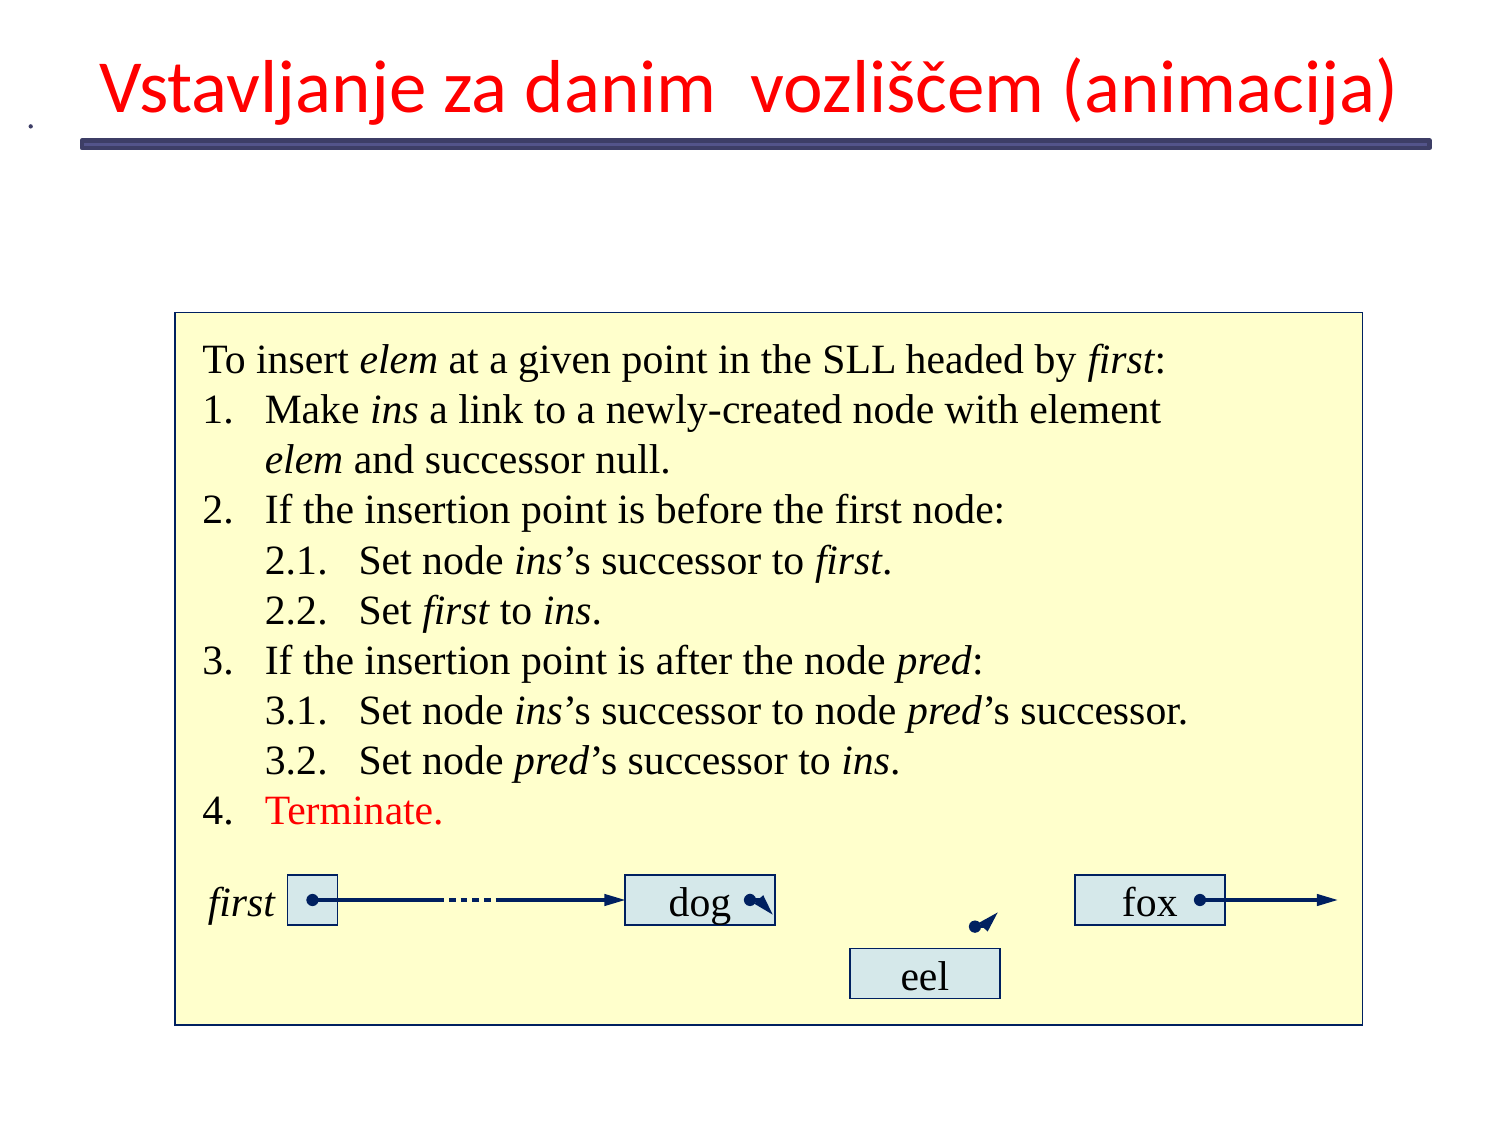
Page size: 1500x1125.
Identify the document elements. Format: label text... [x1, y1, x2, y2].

title Vstavljanje za danim vozliščem (animacija) [0, 23, 1500, 141]
text_box To insert elem at a given point in the SLL headed by first: 1. Make ins a link to a newly-created node with element elem and successor null. 2. If the insertion point is before the first node: 2.1. Set node ins’s successor to first. 2.2. Set first to ins. 3. If the insertion point is after the node pred: 3.1. Set node ins’s successor to node pred’s successor. 3.2. Set node pred’s successor to ins. 4. Terminate. [187, 324, 1213, 840]
text_box fox [1074, 875, 1225, 926]
text_box first [187, 875, 275, 926]
text_box dog [624, 875, 775, 926]
text_box eel [849, 948, 1000, 999]
text_box [174, 312, 1363, 1025]
